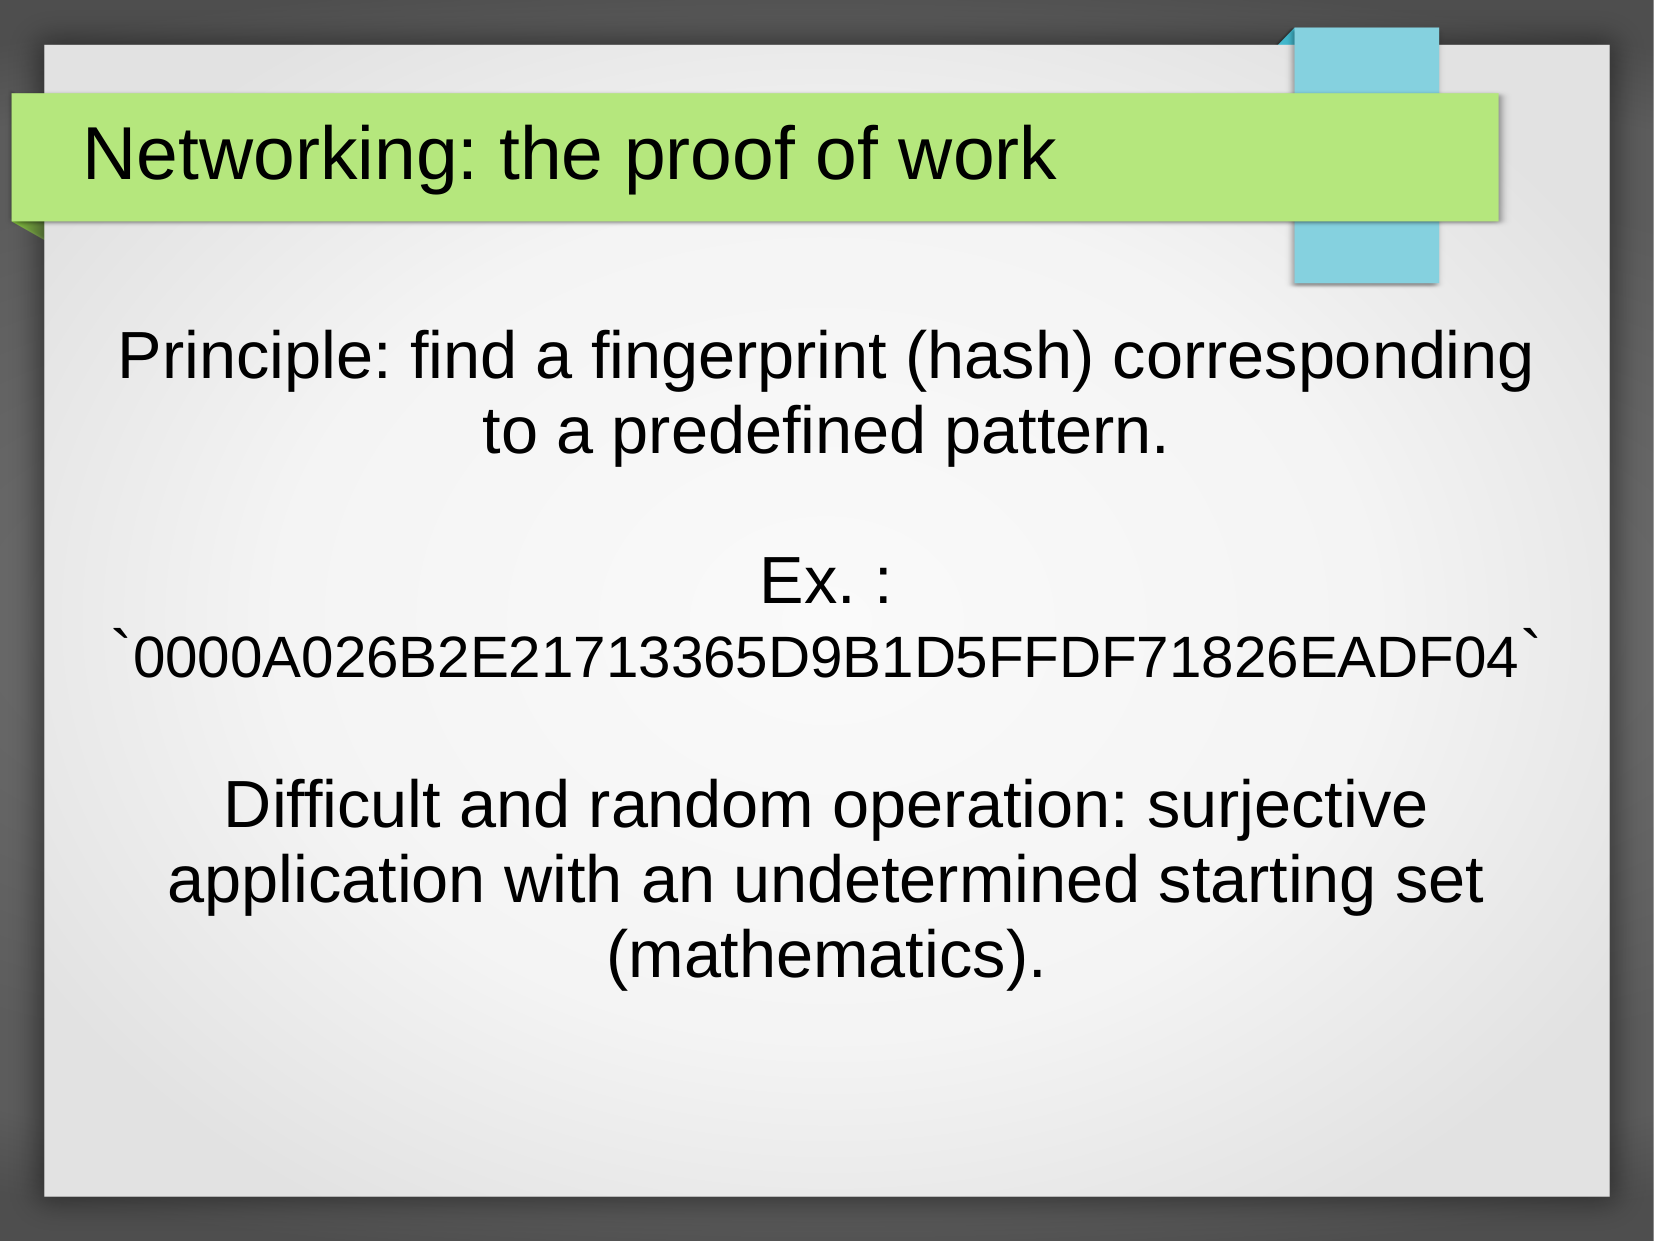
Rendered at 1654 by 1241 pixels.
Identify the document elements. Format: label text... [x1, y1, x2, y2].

subtitle Principle: find a fingerprint (hash) corresponding to a predefined pattern. Ex. : `0000A026B2E21713365D9B1D5FFDF71826EADF04` Difficult and random operation: surjective application with an undetermined starting set (mathematics). [82, 295, 1571, 1015]
title Networking: the proof of work [82, 94, 1501, 213]
picture [0, 0, 1654, 1241]
